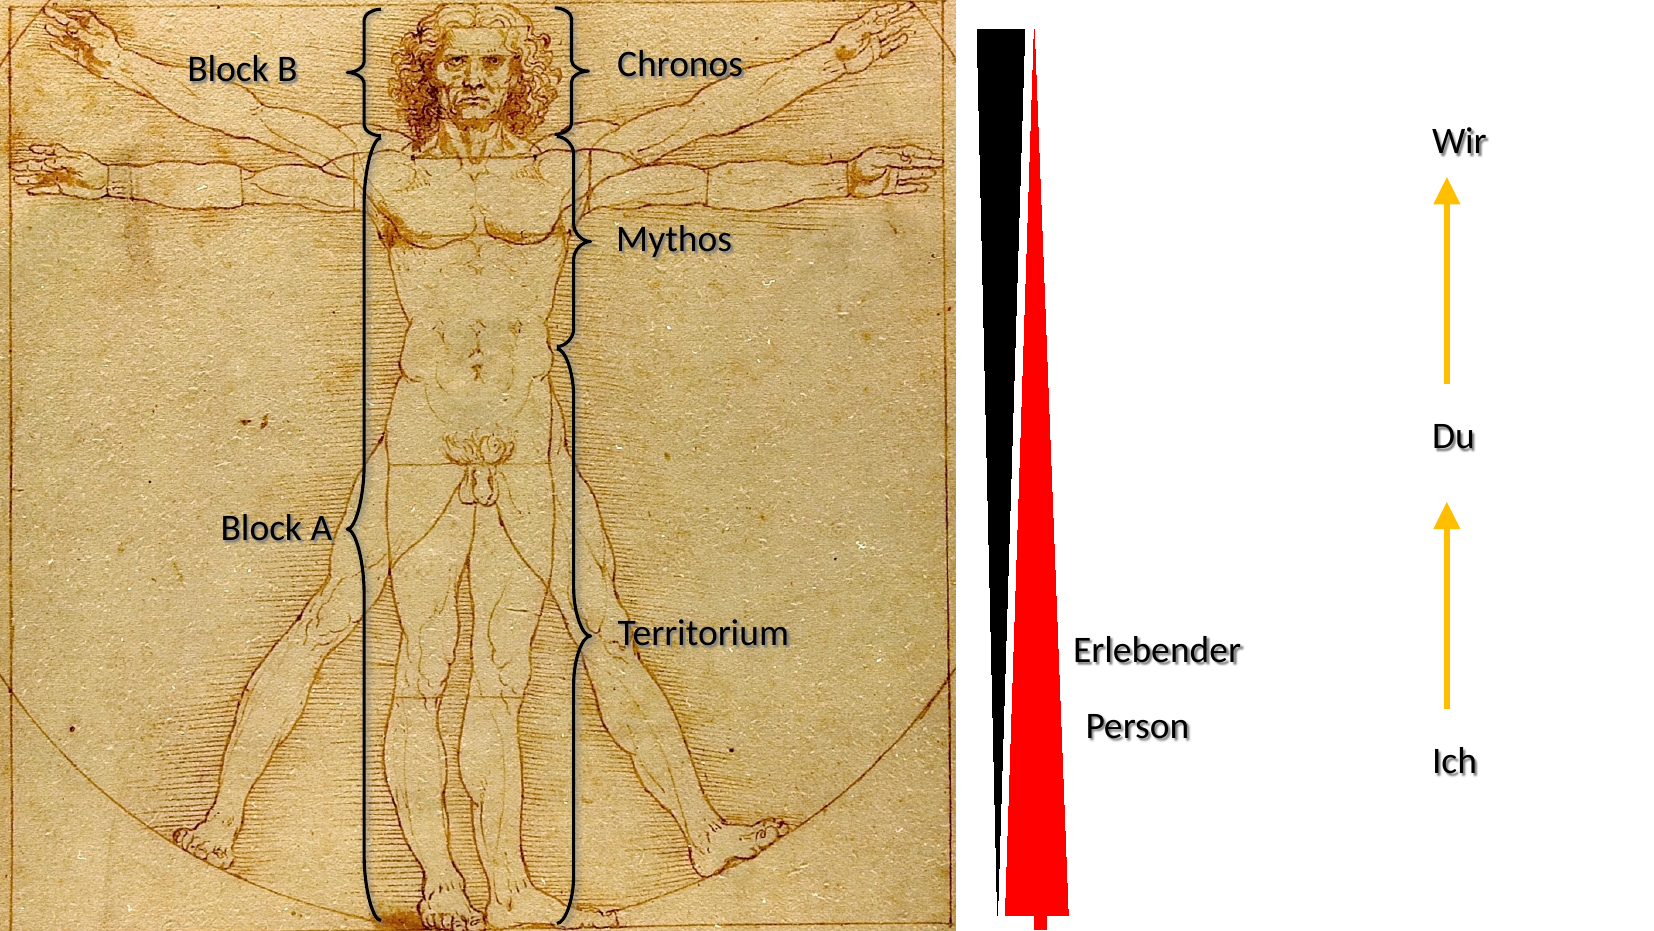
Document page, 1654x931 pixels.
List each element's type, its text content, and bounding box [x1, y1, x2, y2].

text_box Person [1070, 702, 1397, 831]
text_box Wir [1417, 118, 1536, 172]
text_box Mythos [601, 215, 748, 269]
text_box Chronos [602, 40, 759, 94]
text_box Block A [205, 504, 348, 557]
text_box Du [1417, 413, 1536, 467]
text_box Territorium [602, 609, 805, 663]
text_box [1005, 29, 1069, 916]
text_box Erlebender [1058, 626, 1257, 679]
text_box Block B [172, 46, 313, 99]
text_box Ich [1417, 738, 1574, 791]
text_box [977, 29, 1025, 916]
picture [0, 0, 956, 931]
